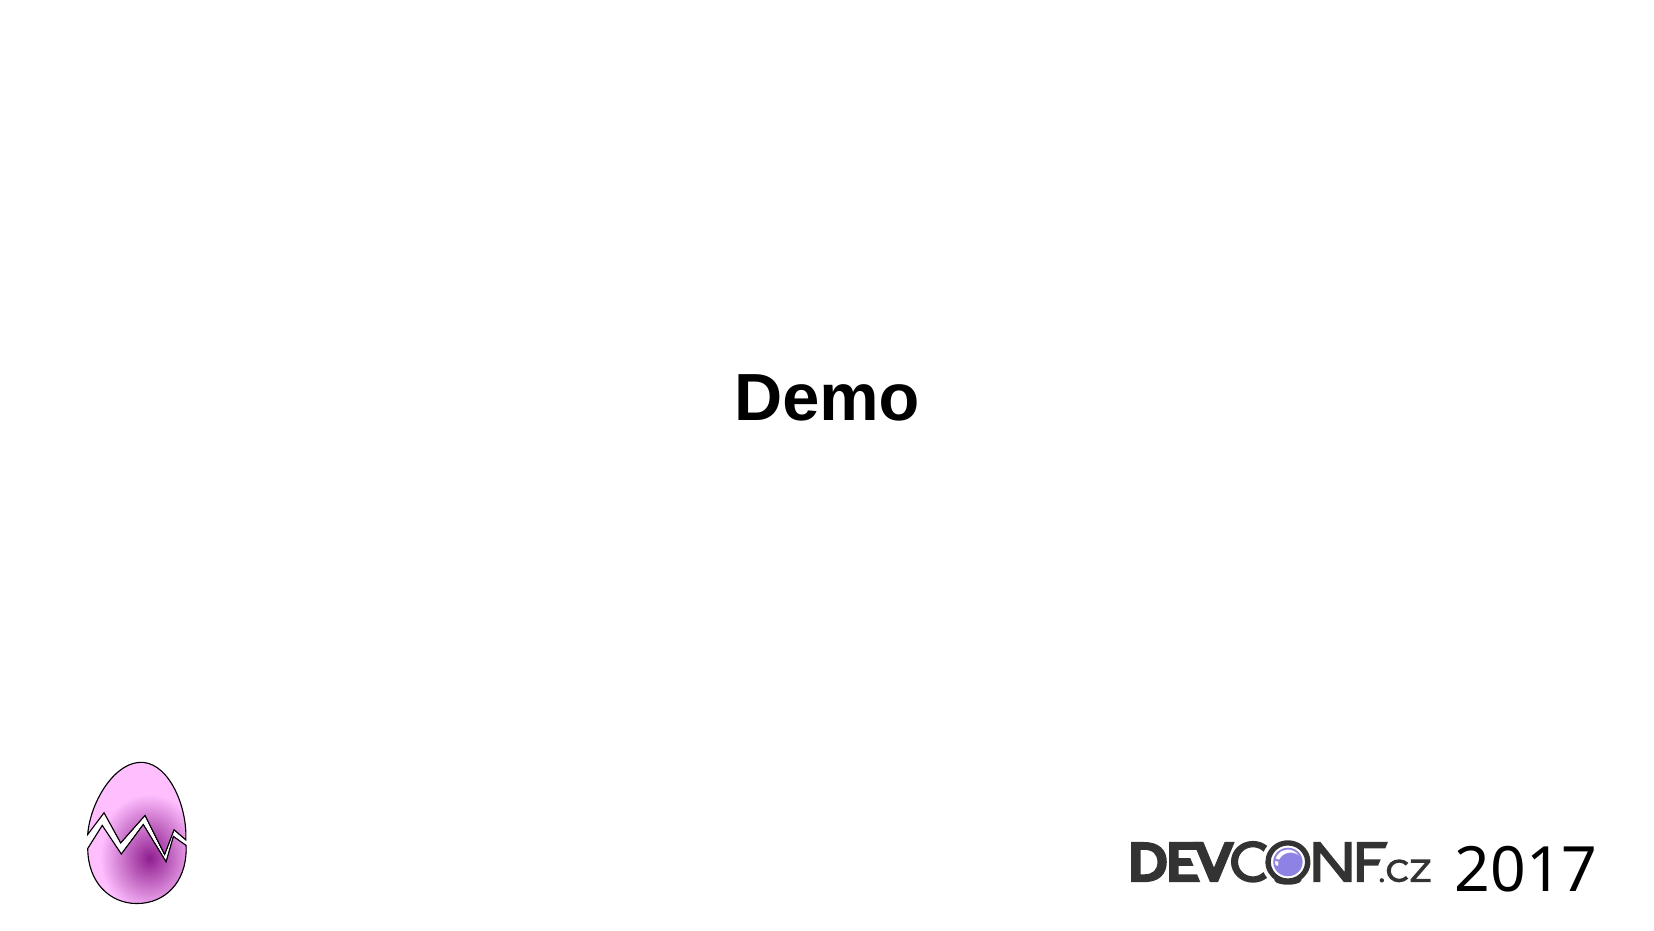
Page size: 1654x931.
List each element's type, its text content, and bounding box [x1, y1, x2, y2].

subtitle Demo [82, 37, 1571, 758]
